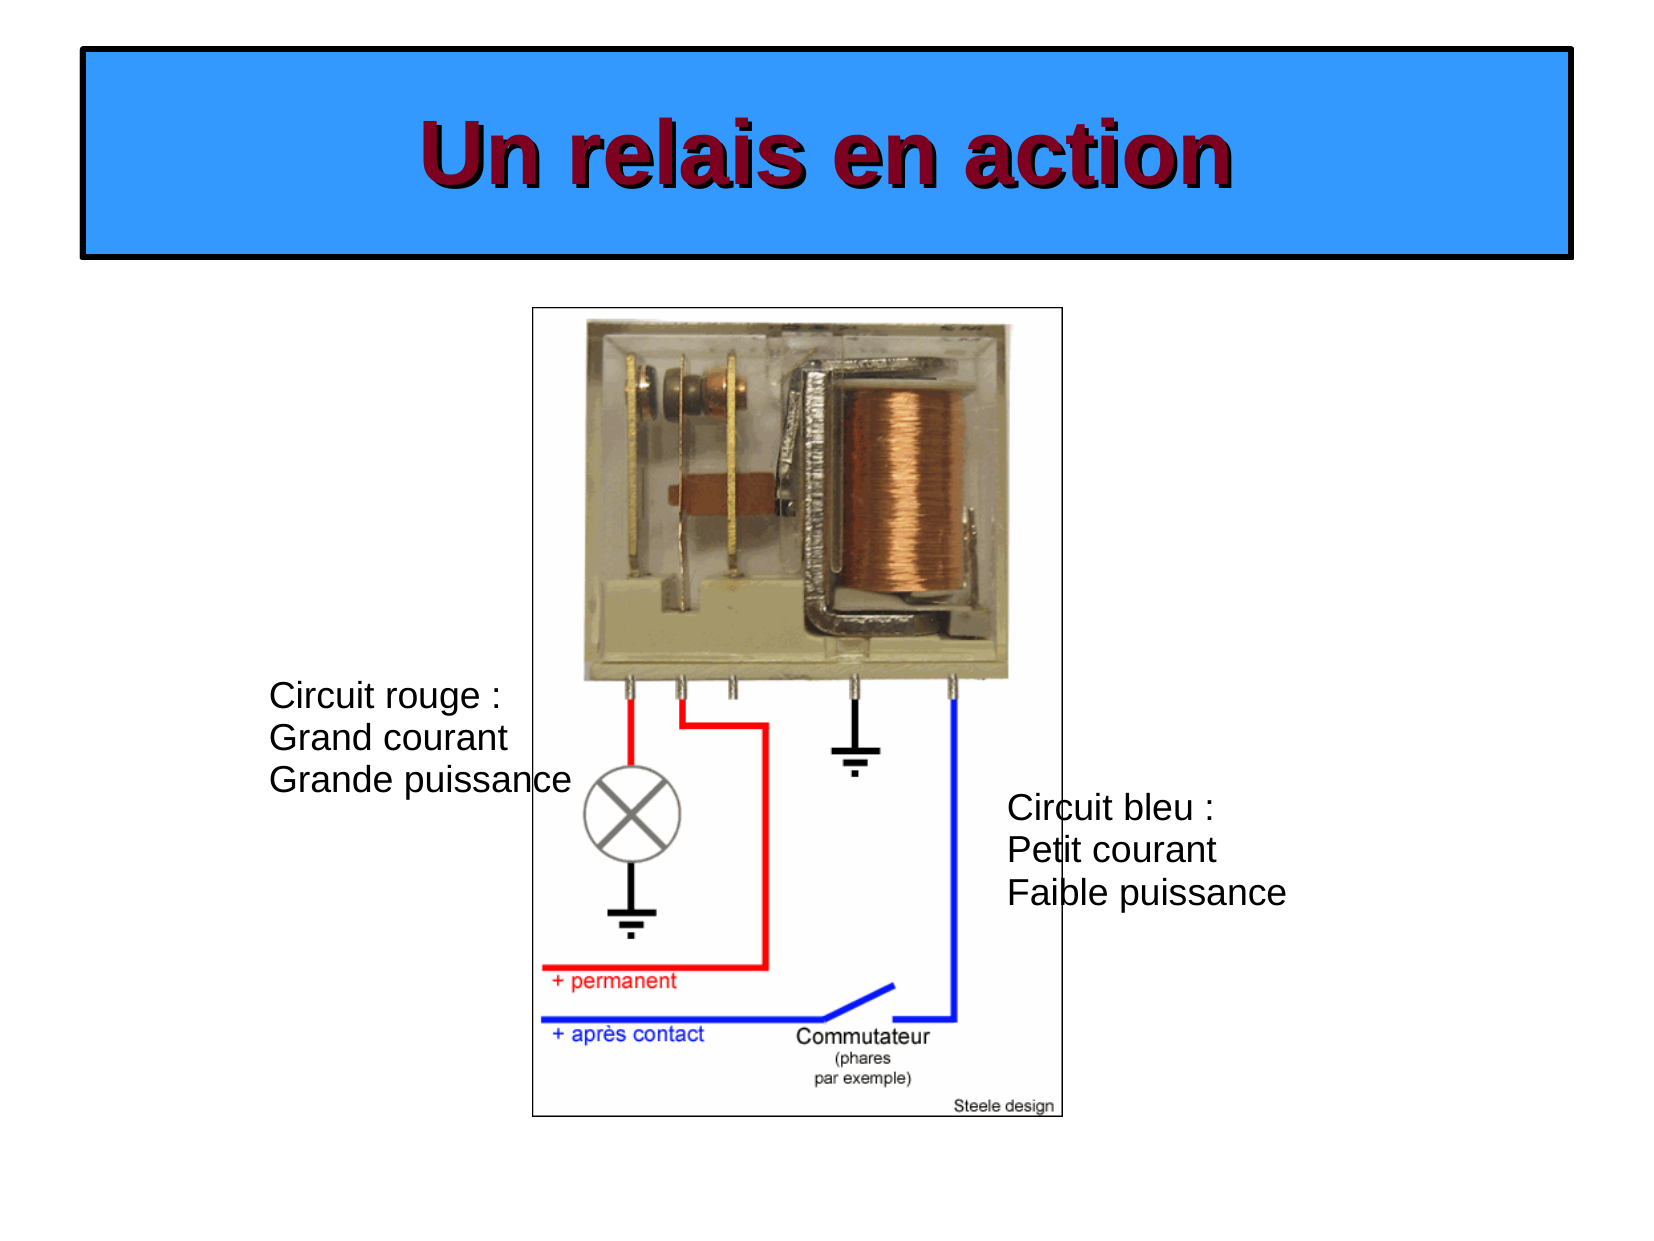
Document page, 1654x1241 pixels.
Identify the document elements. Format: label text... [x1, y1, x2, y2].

text_box Circuit rouge : Grand courant Grande puissance [253, 667, 588, 809]
picture [532, 307, 1063, 1117]
text_box Circuit bleu : Petit courant Faible puissance [992, 779, 1303, 921]
title Un relais en action [82, 49, 1571, 257]
